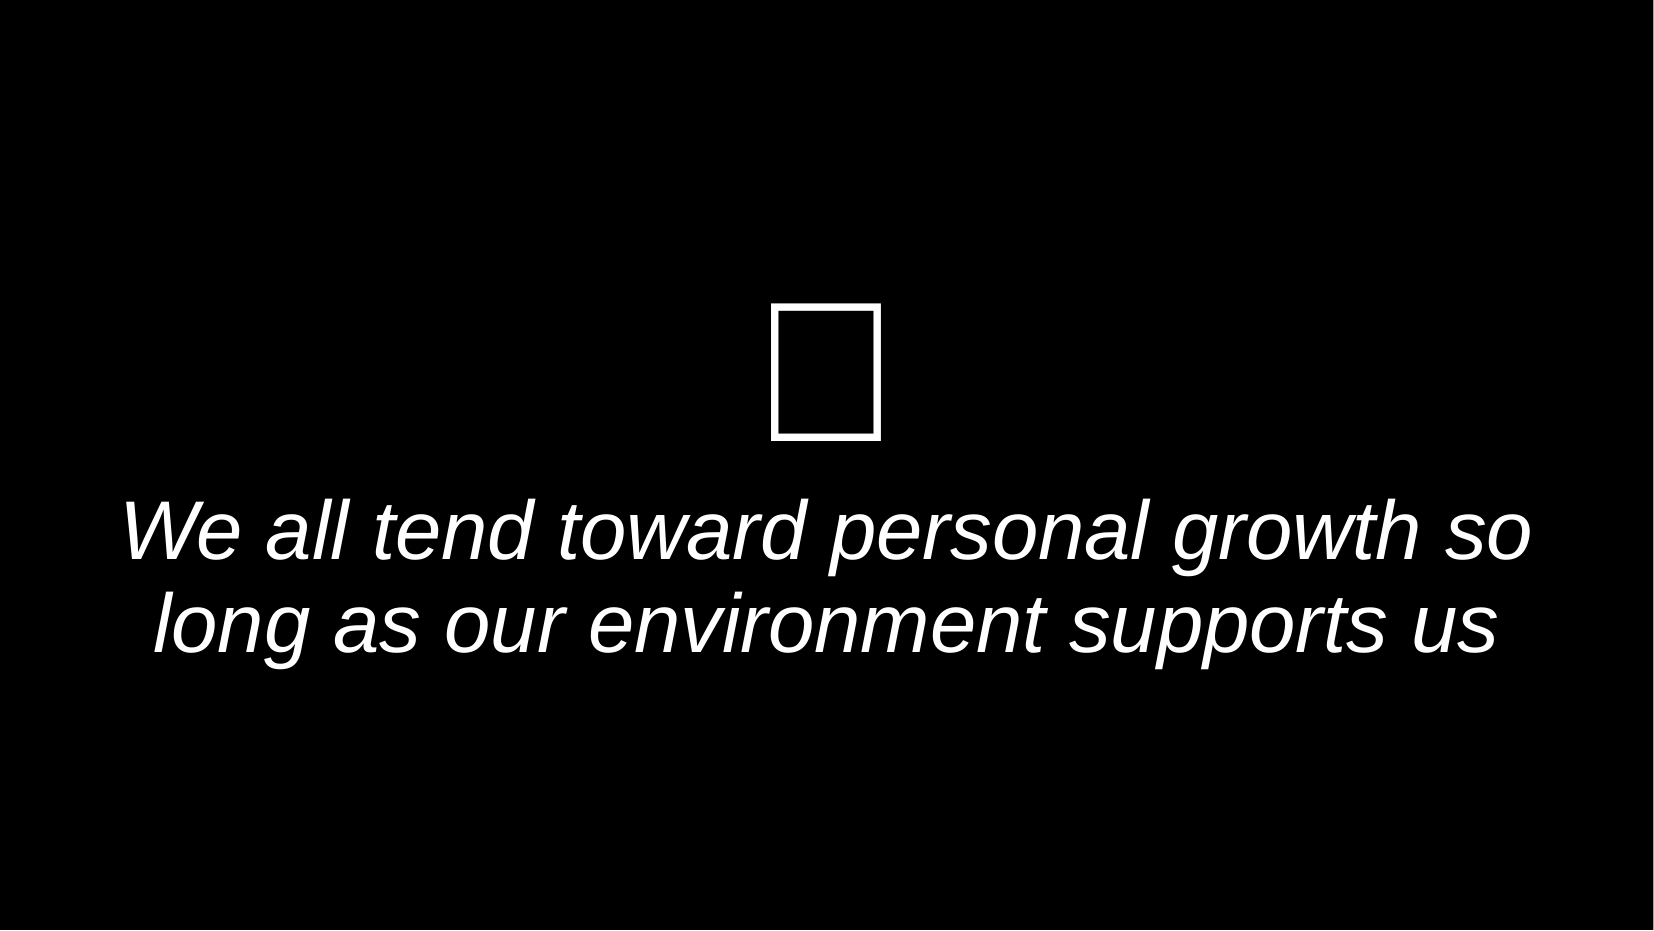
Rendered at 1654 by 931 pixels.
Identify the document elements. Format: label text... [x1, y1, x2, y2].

subtitle 💡 We all tend toward personal growth so long as our environment supports us [82, 0, 1571, 931]
